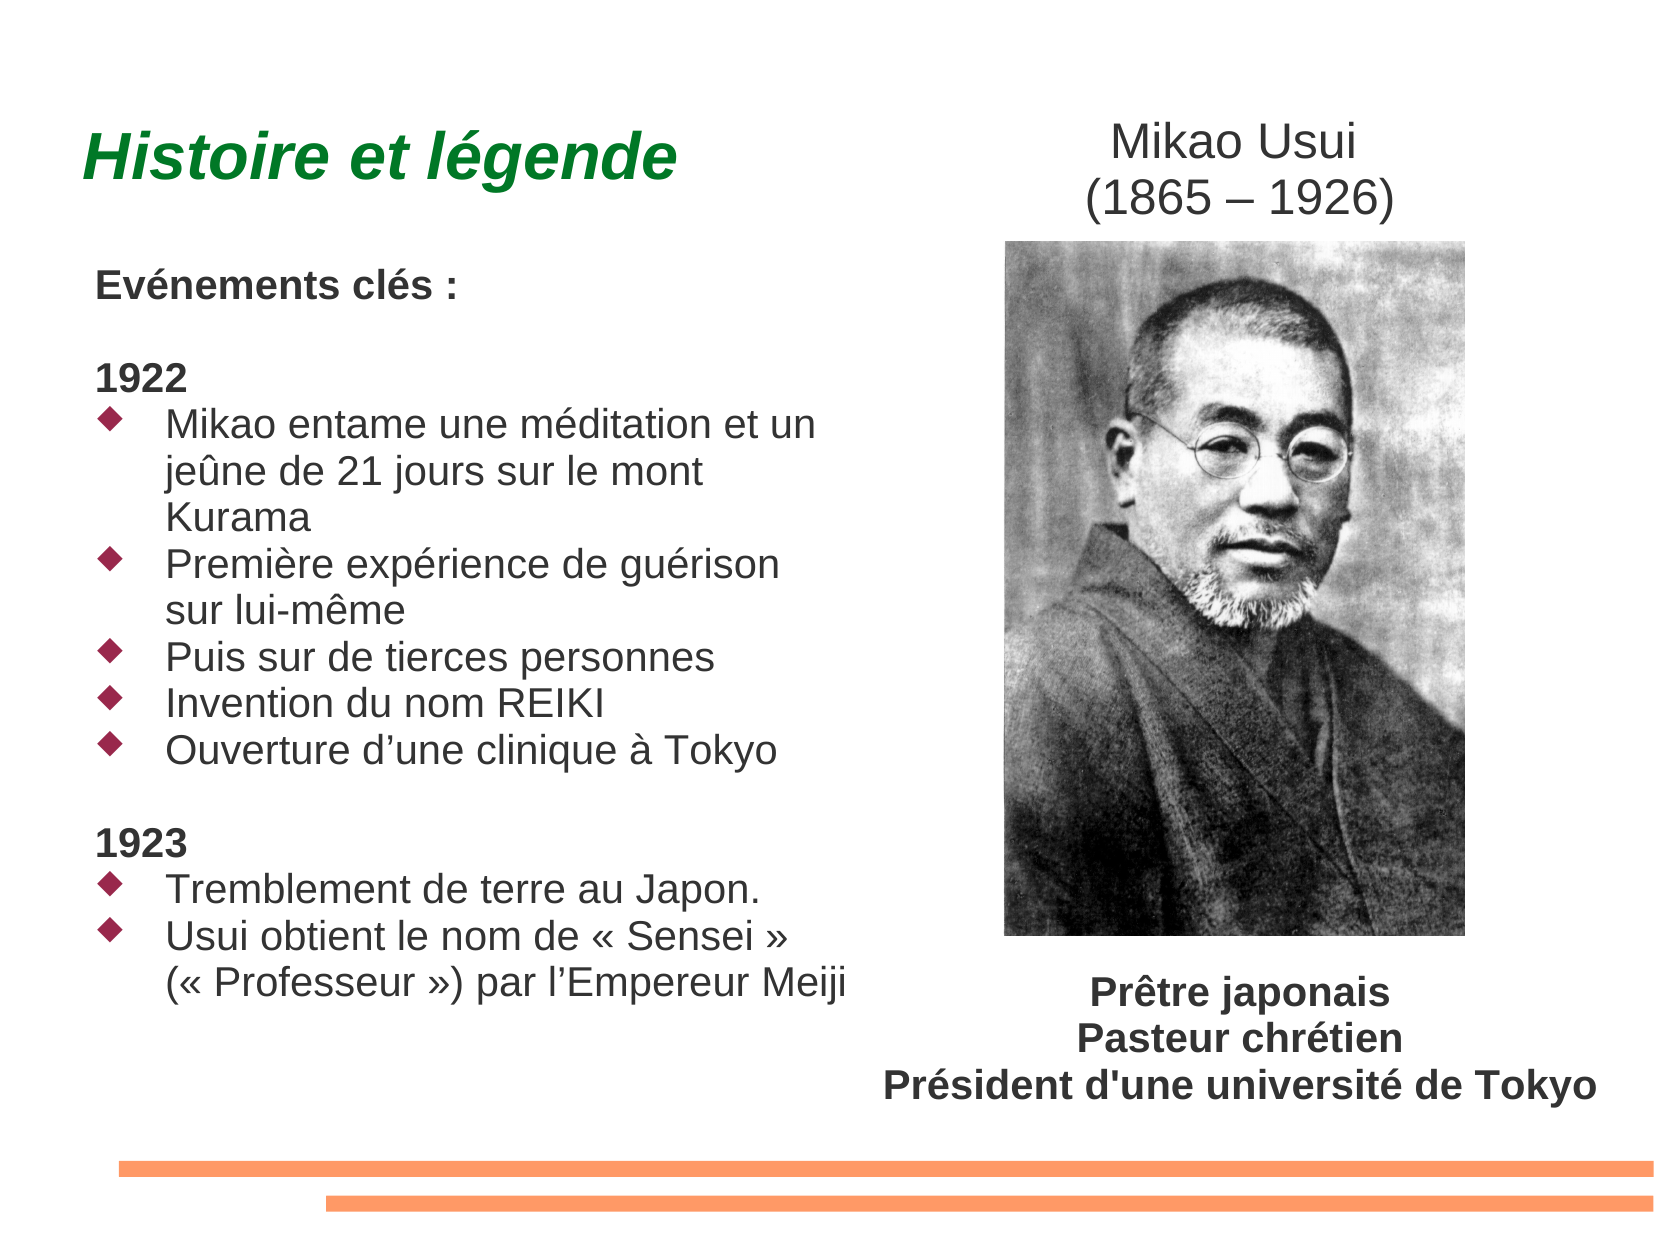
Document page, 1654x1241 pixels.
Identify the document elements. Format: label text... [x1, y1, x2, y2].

picture [1003, 241, 1465, 936]
text_box Mikao Usui (1865 – 1926) Prêtre japonais Pasteur chrétien Président d'une université de Tokyo [862, 49, 1619, 1108]
text_box Histoire et légende [82, 49, 862, 195]
text_box Evénements clés : 1922 Mikao entame une méditation et un jeûne de 21 jours sur le mont Kurama Première expérience de guérison sur lui-même Puis sur de tierces personnes Invention du nom REIKI Ouverture d’une clinique à Tokyo 1923 Tremblement de terre au Japon. Usui obtient le nom de « Sensei » (« Professeur ») par l’Empereur Meiji [82, 259, 851, 1108]
